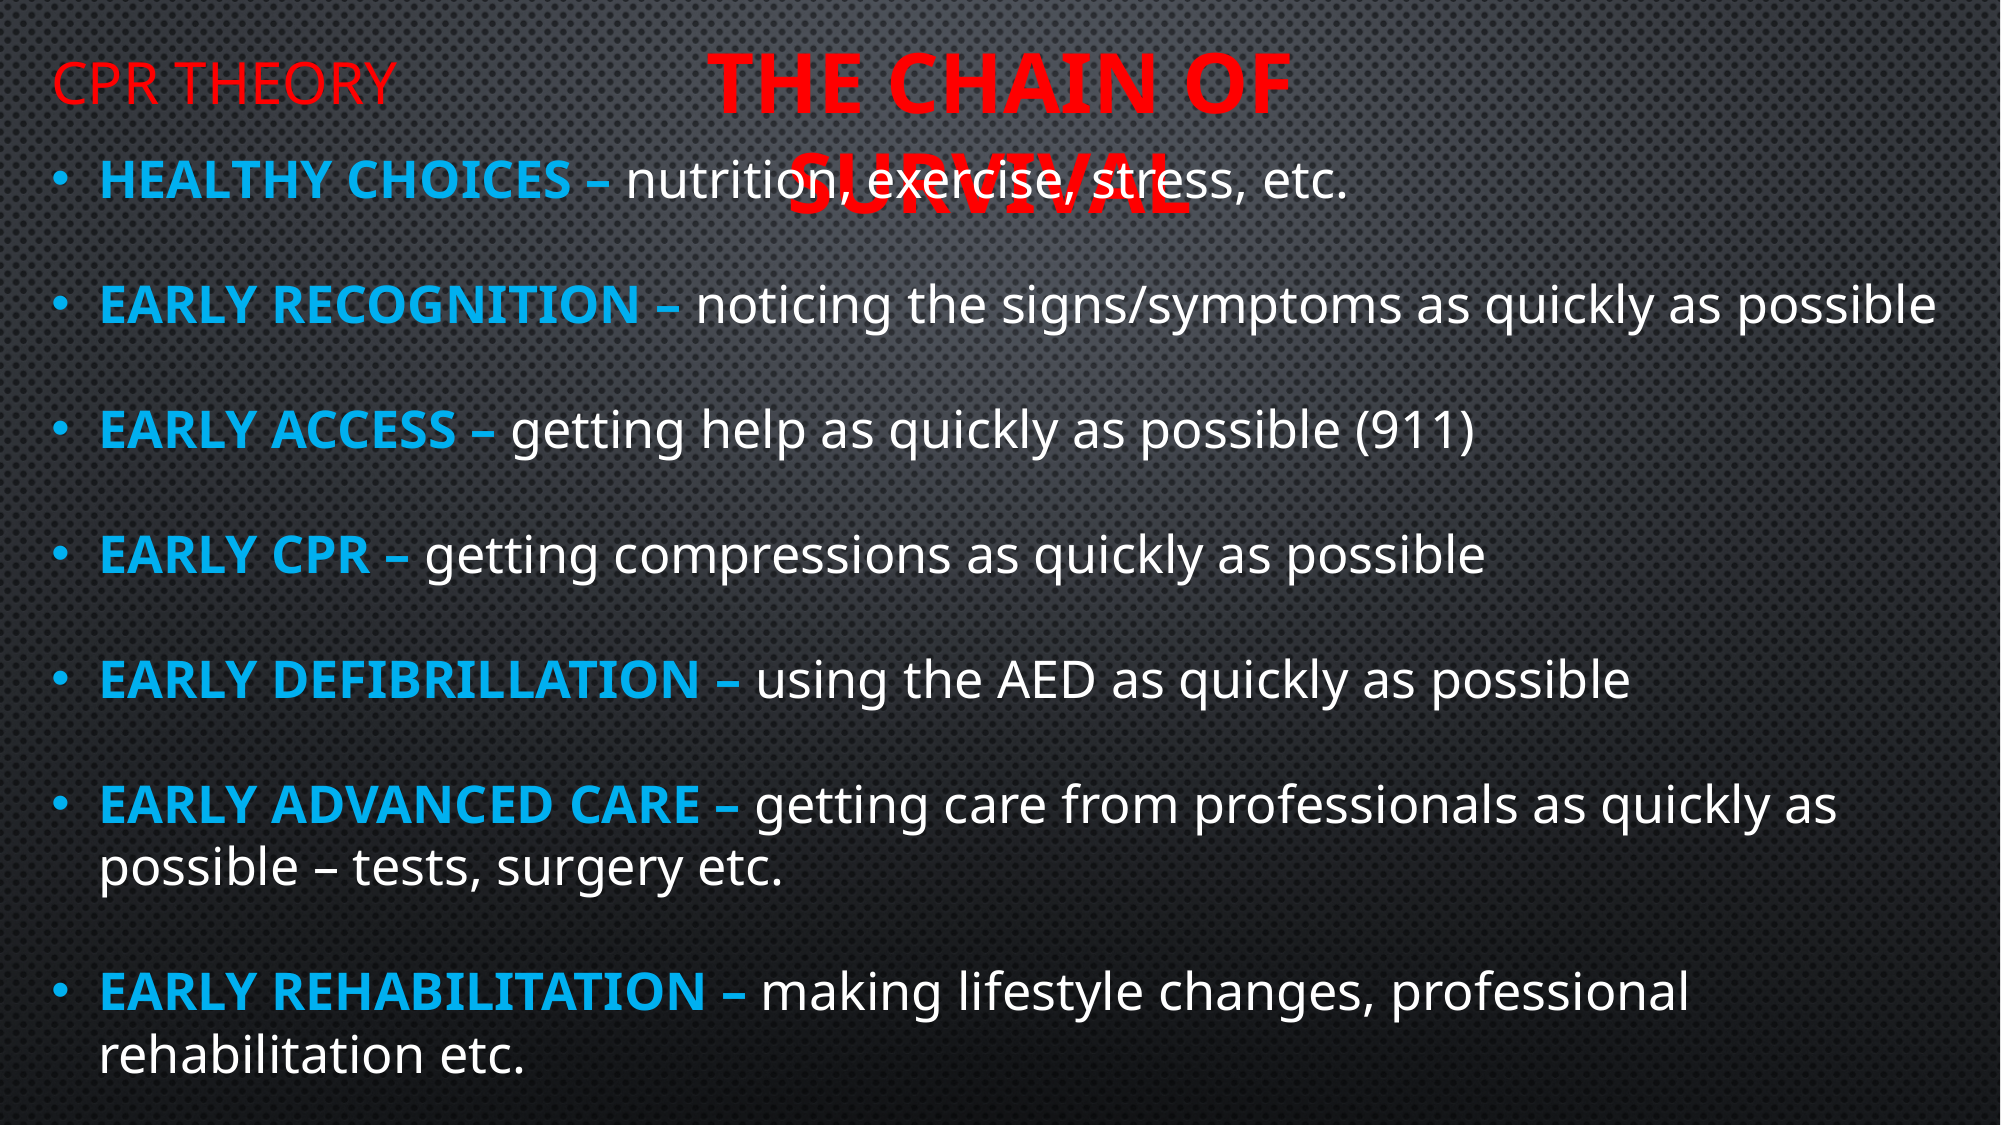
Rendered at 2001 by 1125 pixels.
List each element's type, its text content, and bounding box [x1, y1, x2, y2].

picture [0, 0, 2001, 1125]
text_box THE CHAIN OF SURVIVAL [482, 23, 1520, 139]
text_box CPR Theory [36, 38, 435, 124]
text_box HEALTHY CHOICES – nutrition, exercise, stress, etc. EARLY RECOGNITION – noticing the signs/symptoms as quickly as possible EARLY ACCESS – getting help as quickly as possible (911) EARLY CPR – getting compressions as quickly as possible EARLY DEFIBRILLATION – using the AED as quickly as possible EARLY ADVANCED CARE – getting care from professionals as quickly as possible – tests, surgery etc. EARLY REHABILITATION – making lifestyle changes, professional rehabilitation etc. [36, 139, 1966, 1092]
